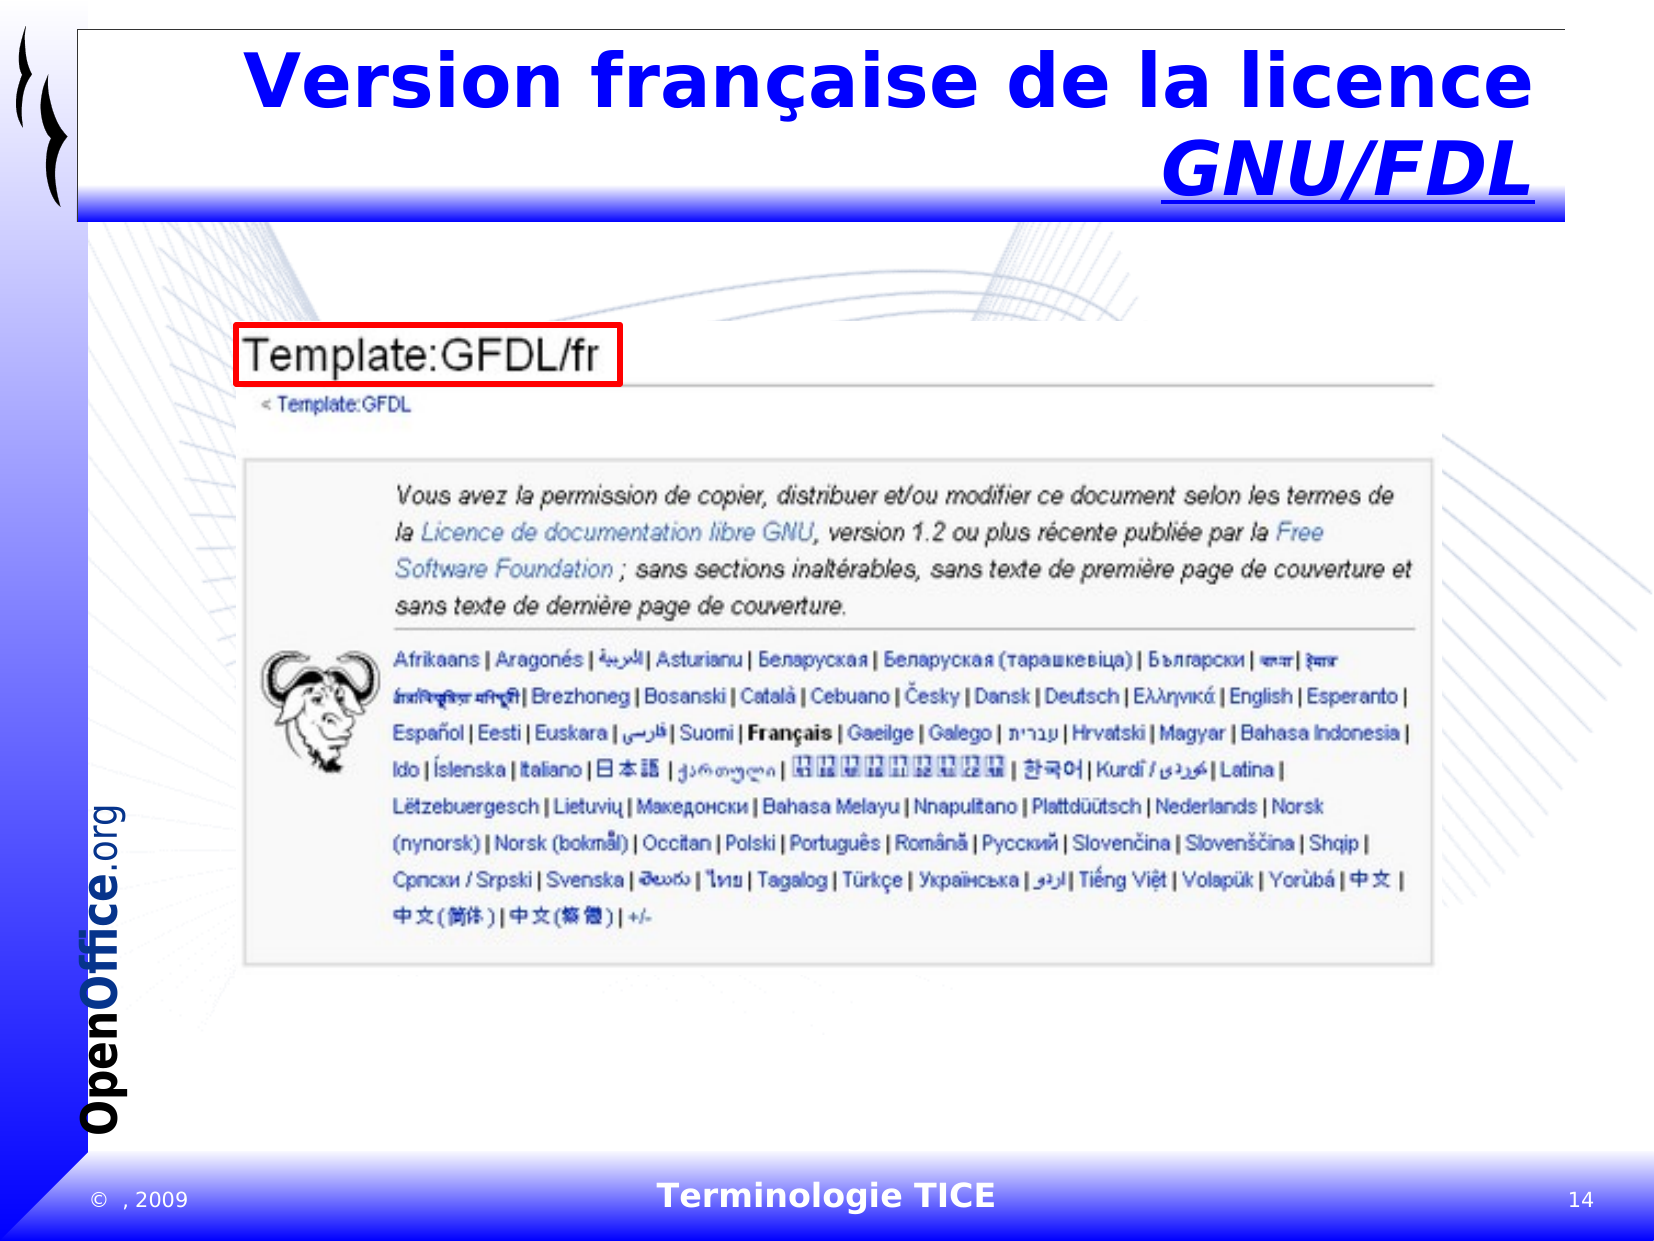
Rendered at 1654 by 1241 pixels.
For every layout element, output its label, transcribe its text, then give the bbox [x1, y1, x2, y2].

title Version française de la licence GNU/FDL [76, 29, 1565, 222]
picture [236, 321, 1442, 975]
picture [239, 328, 617, 381]
